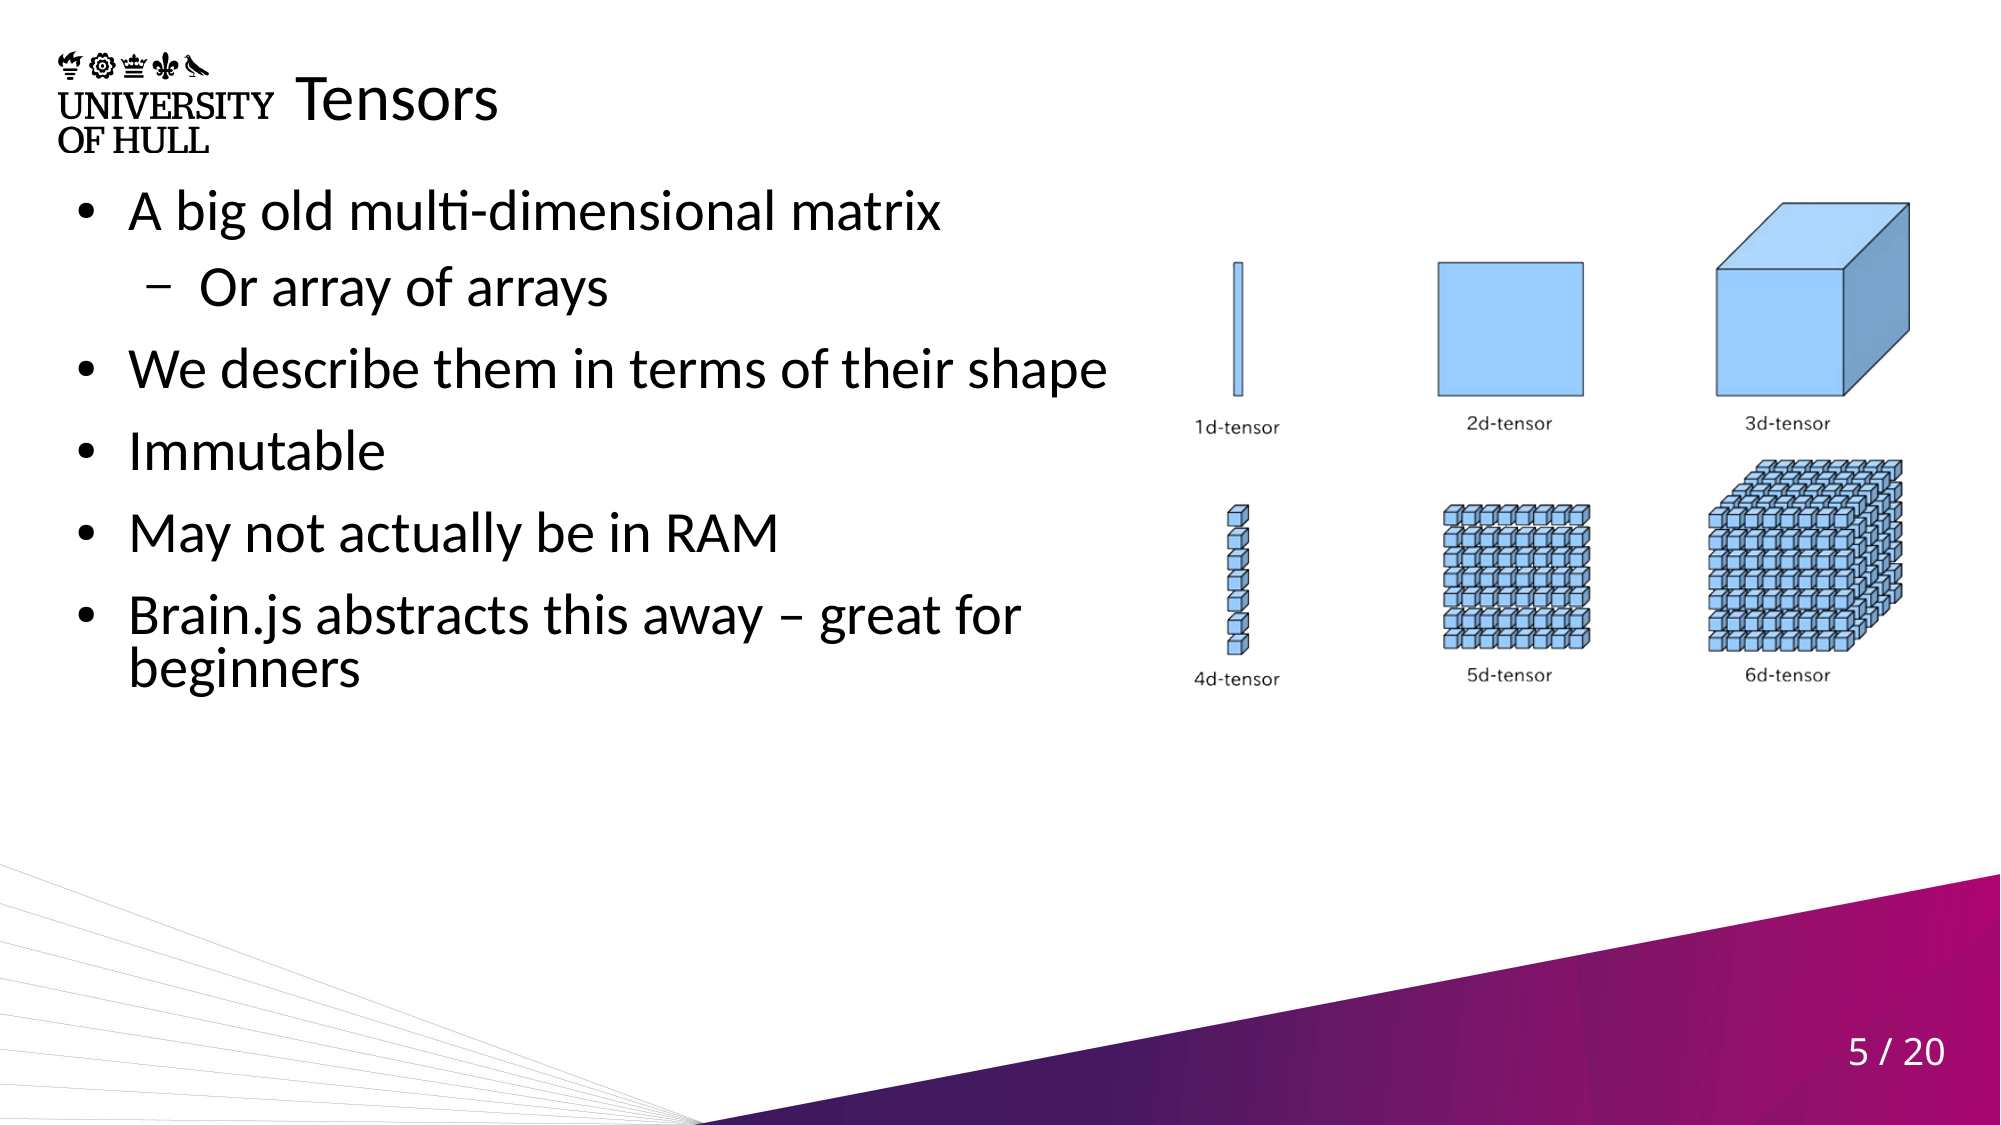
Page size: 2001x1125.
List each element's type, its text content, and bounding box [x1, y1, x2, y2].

list A big old multi-dimensional matrix Or array of arrays We describe them in terms of their shape Immutable May not actually be in RAM Brain.js abstracts this away – great for beginners [58, 188, 1146, 1062]
title Tensors [295, 42, 1932, 166]
picture [0, 0, 2000, 1125]
text_box <number> / 20 [1570, 1015, 1961, 1087]
